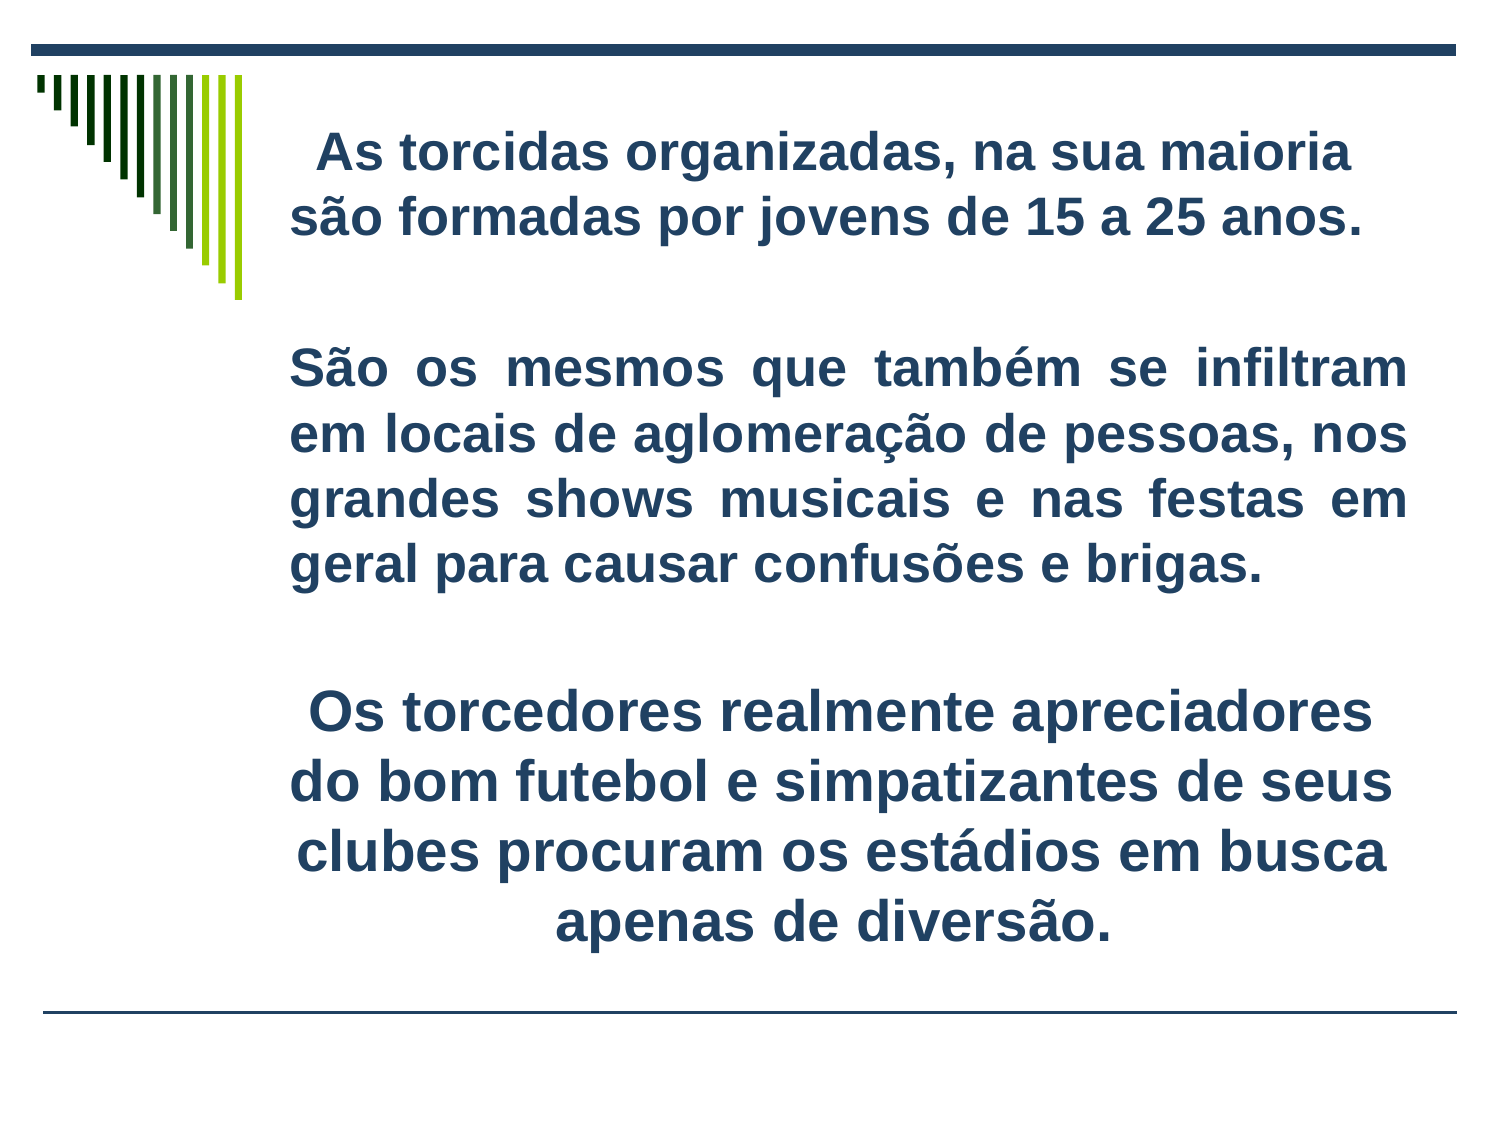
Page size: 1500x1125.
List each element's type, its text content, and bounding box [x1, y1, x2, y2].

list Os torcedores realmente apreciadores do bom futebol e simpatizantes de seus clubes procuram os estádios em busca apenas de diversão. [274, 665, 1425, 978]
title As torcidas organizadas, na sua maioria são formadas por jovens de 15 a 25 anos. [274, 75, 1425, 288]
list São os mesmos que também se infiltram em locais de aglomeração de pessoas, nos grandes shows musicais e nas festas em geral para causar confusões e brigas. [274, 324, 1425, 637]
